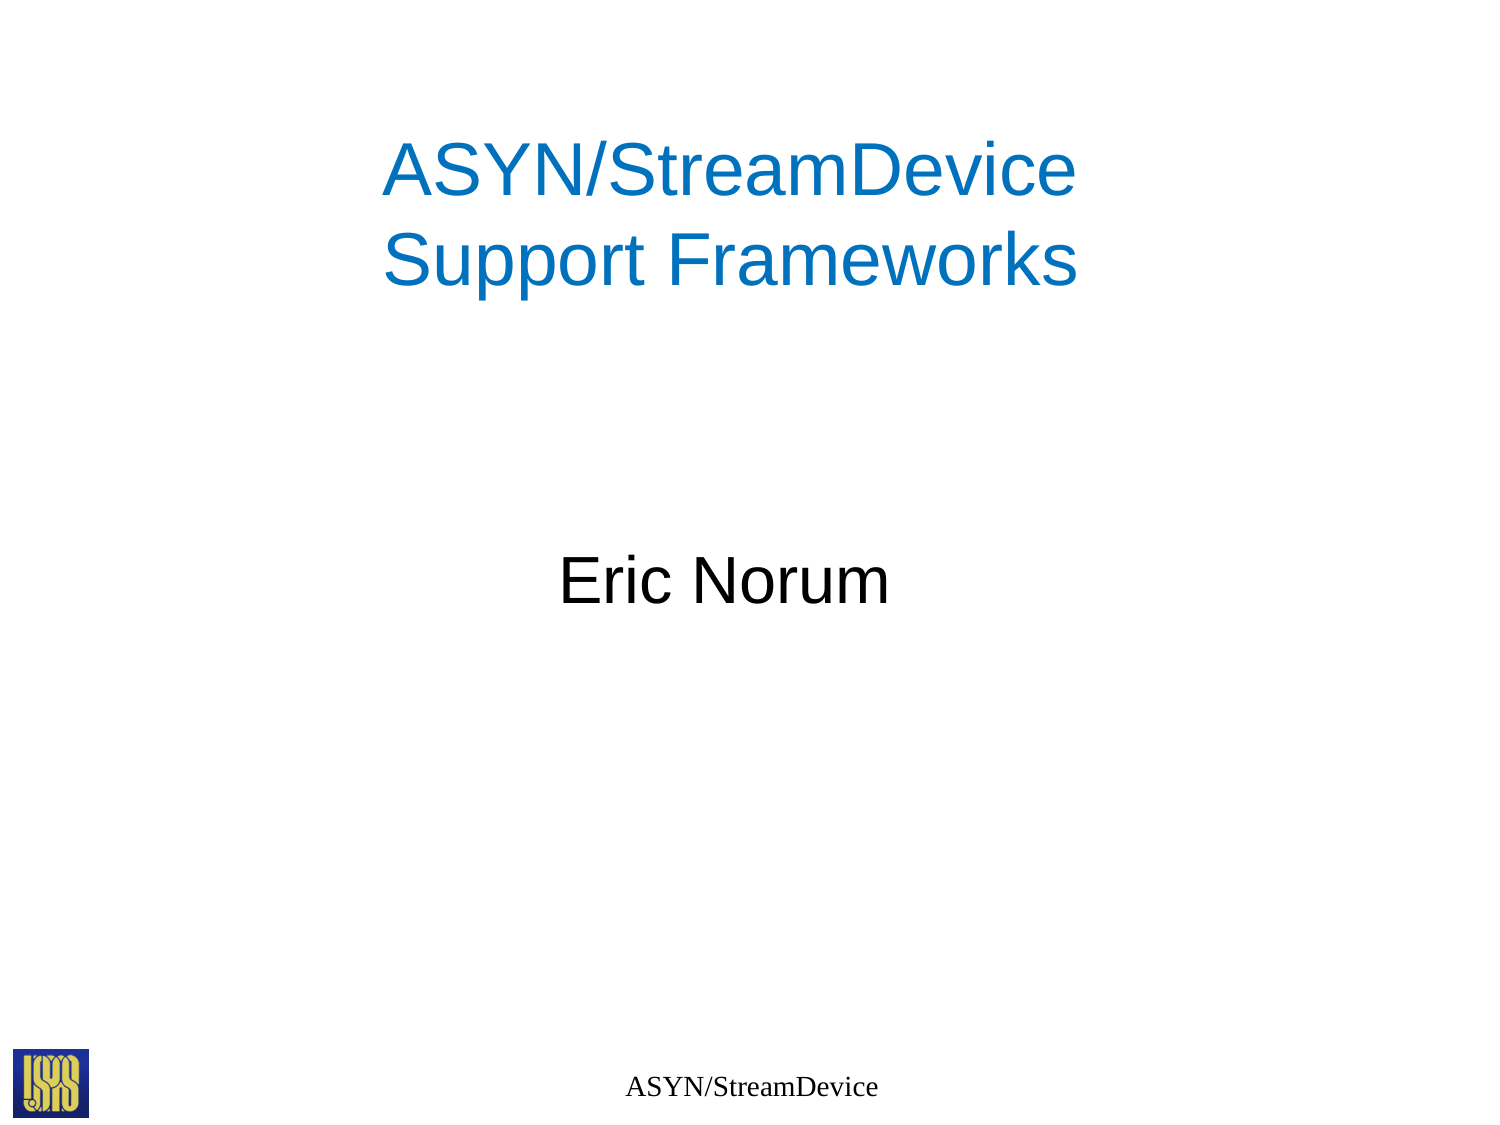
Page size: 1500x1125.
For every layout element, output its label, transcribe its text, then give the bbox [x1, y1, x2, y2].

title ASYN/StreamDevice Support Frameworks [263, 112, 1163, 308]
subtitle Eric Norum [337, 528, 1077, 638]
picture [13, 1049, 89, 1118]
